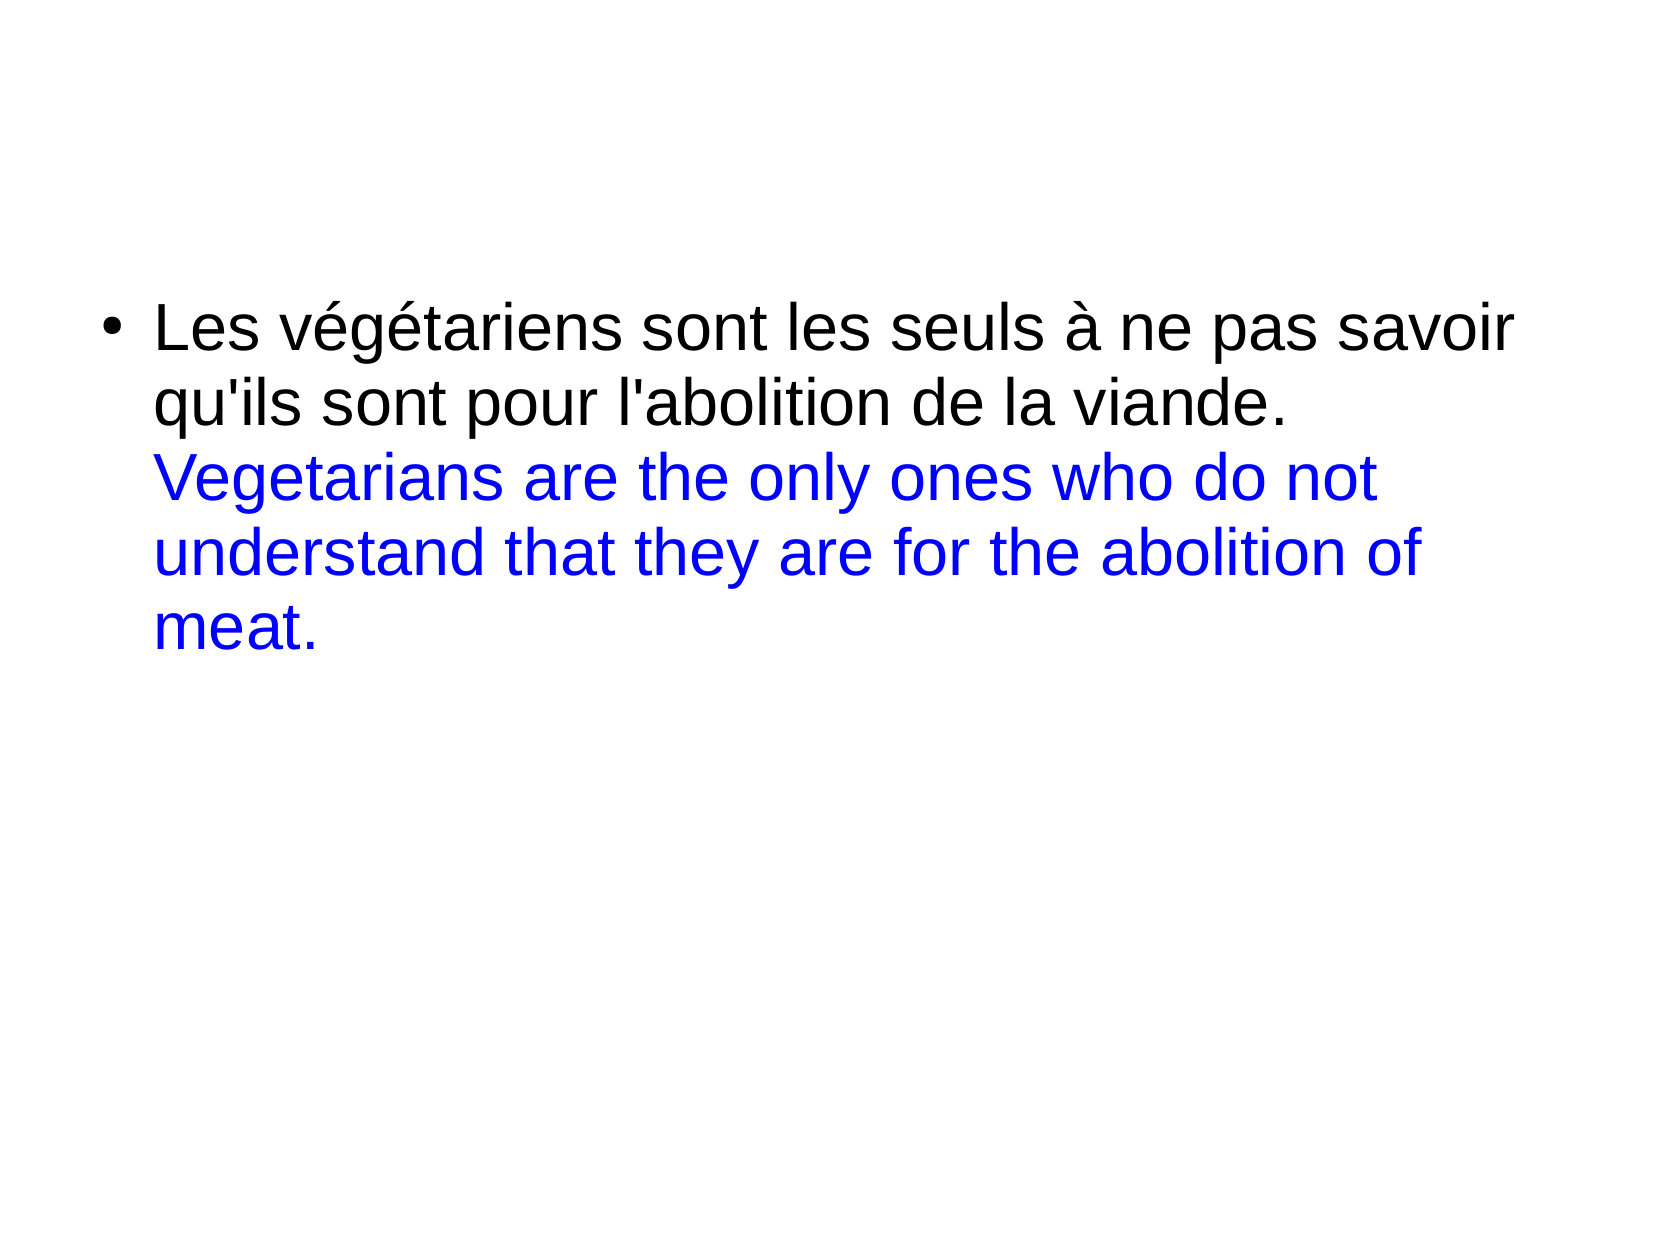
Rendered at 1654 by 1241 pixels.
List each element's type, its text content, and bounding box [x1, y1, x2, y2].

list Les végétariens sont les seuls à ne pas savoir qu'ils sont pour l'abolition de la viande. Vegetarians are the only ones who do not understand that they are for the abolition of meat. [82, 290, 1538, 1109]
